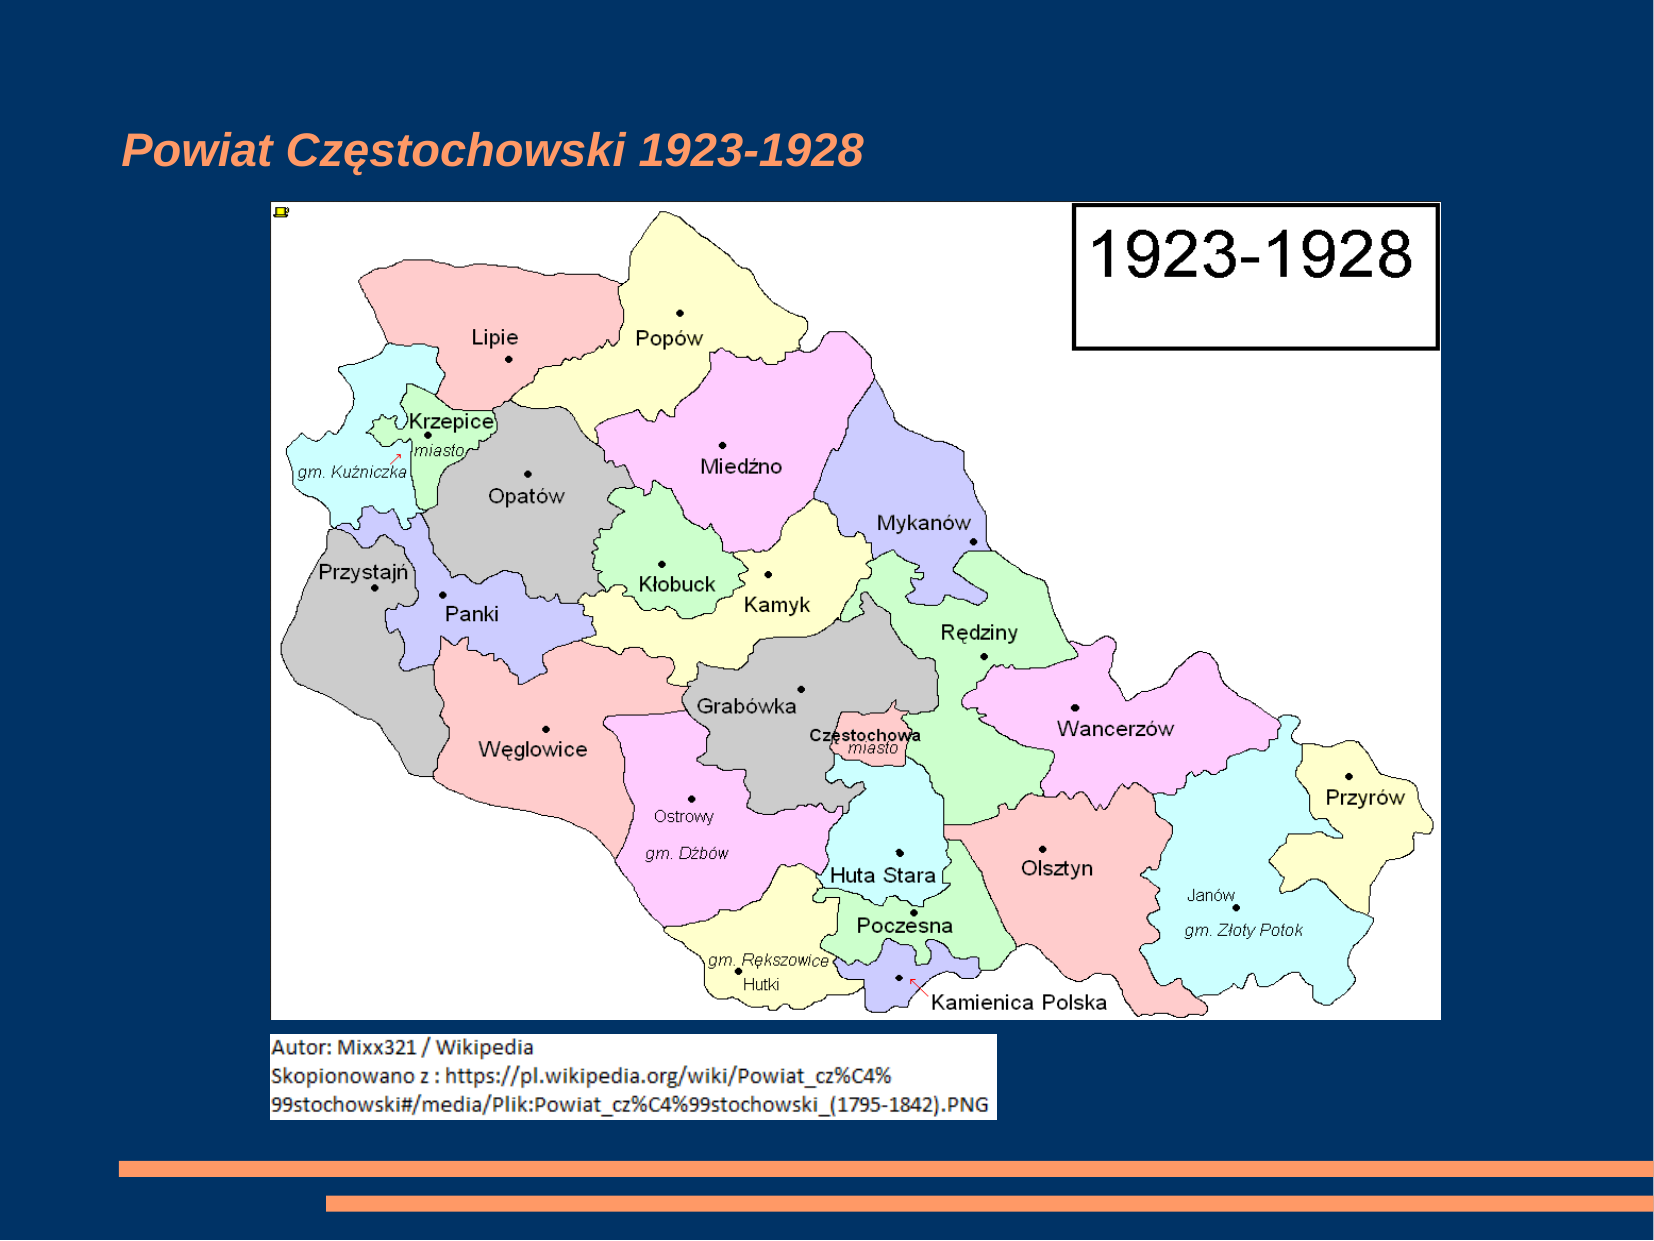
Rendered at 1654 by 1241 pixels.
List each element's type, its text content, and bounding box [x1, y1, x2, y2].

title Powiat Częstochowski 1923-1928 [121, 46, 1534, 254]
picture [270, 201, 1441, 1021]
picture [270, 1034, 997, 1120]
